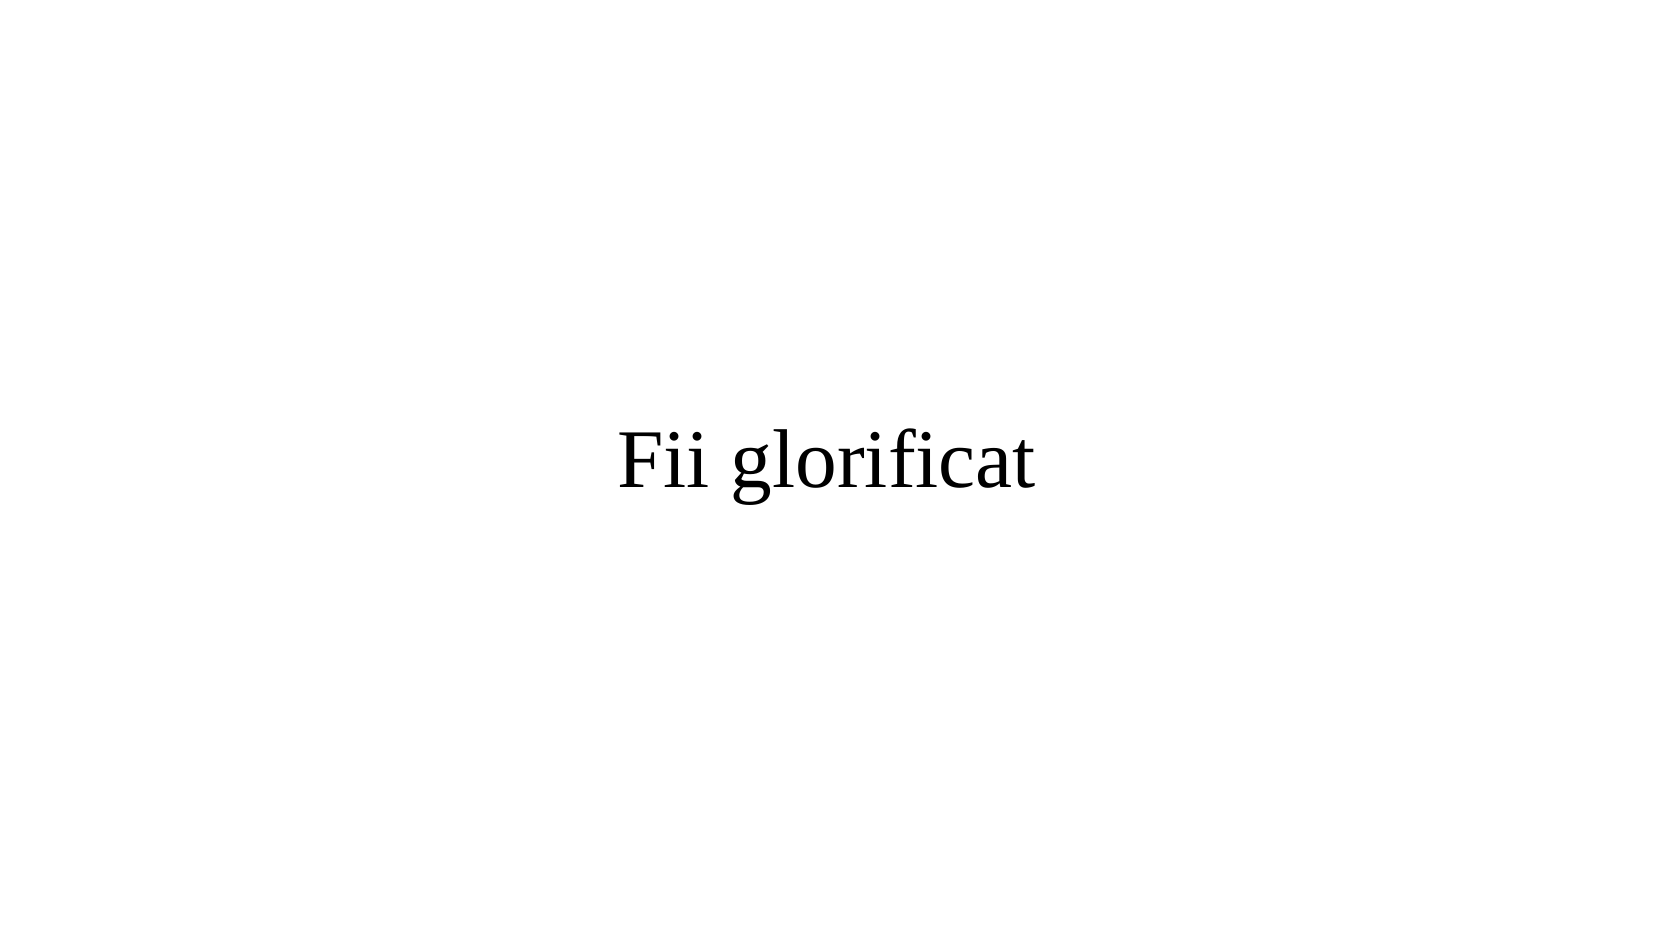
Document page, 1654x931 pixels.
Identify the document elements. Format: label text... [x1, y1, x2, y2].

subtitle Fii glorificat [0, 396, 1654, 505]
